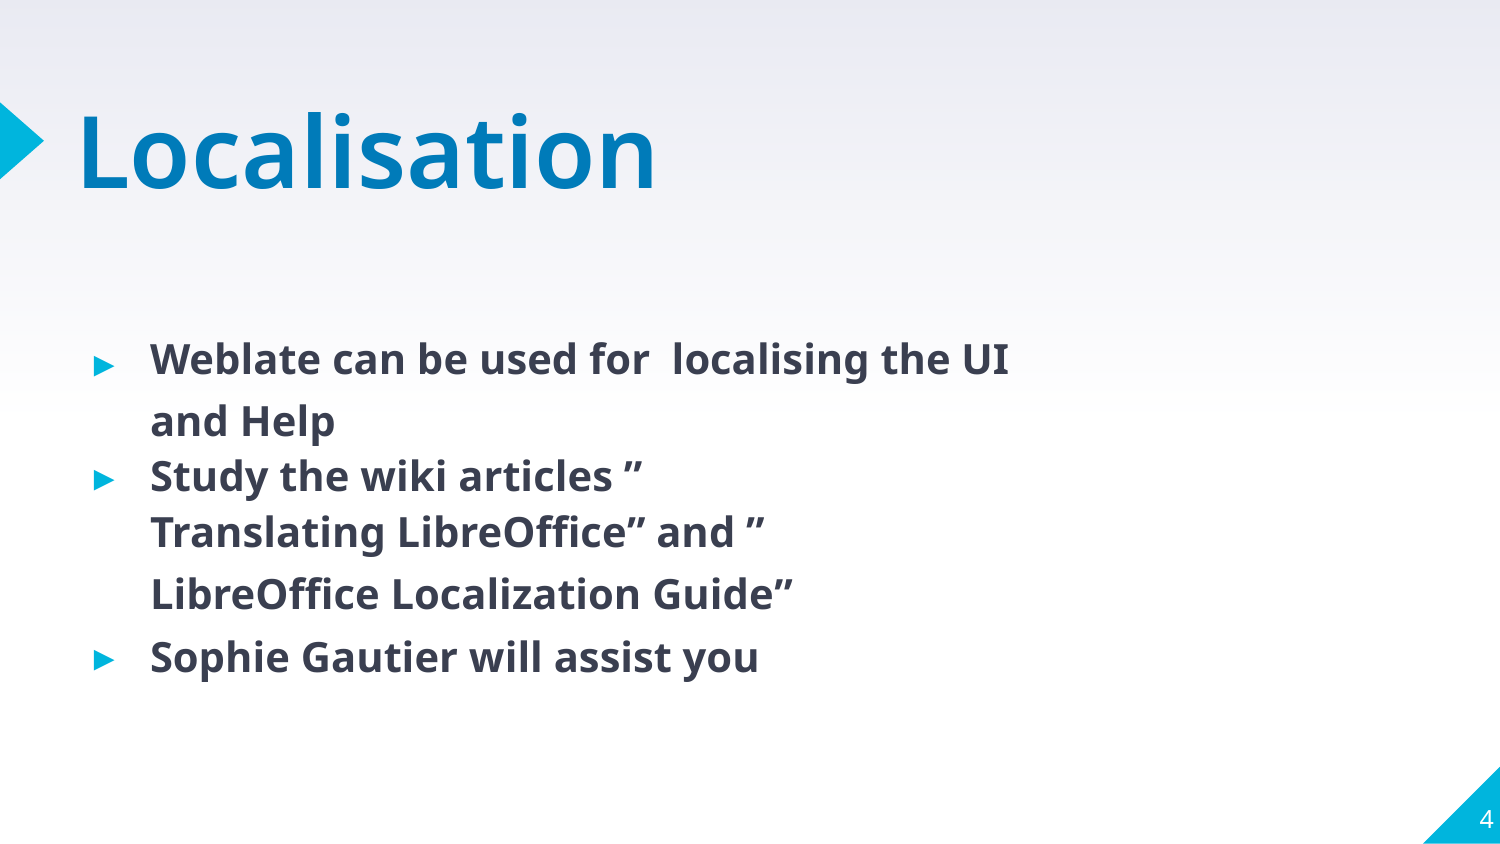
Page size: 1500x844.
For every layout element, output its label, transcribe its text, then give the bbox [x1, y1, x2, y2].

slide_number <number> [1418, 760, 1494, 838]
list Weblate can be used for localising the UI and Help Study the wiki articles ”Translating LibreOffice” and ”LibreOffice Localization Guide” Sophie Gautier will assist you [75, 327, 1075, 761]
title Localisation [75, 91, 1001, 209]
